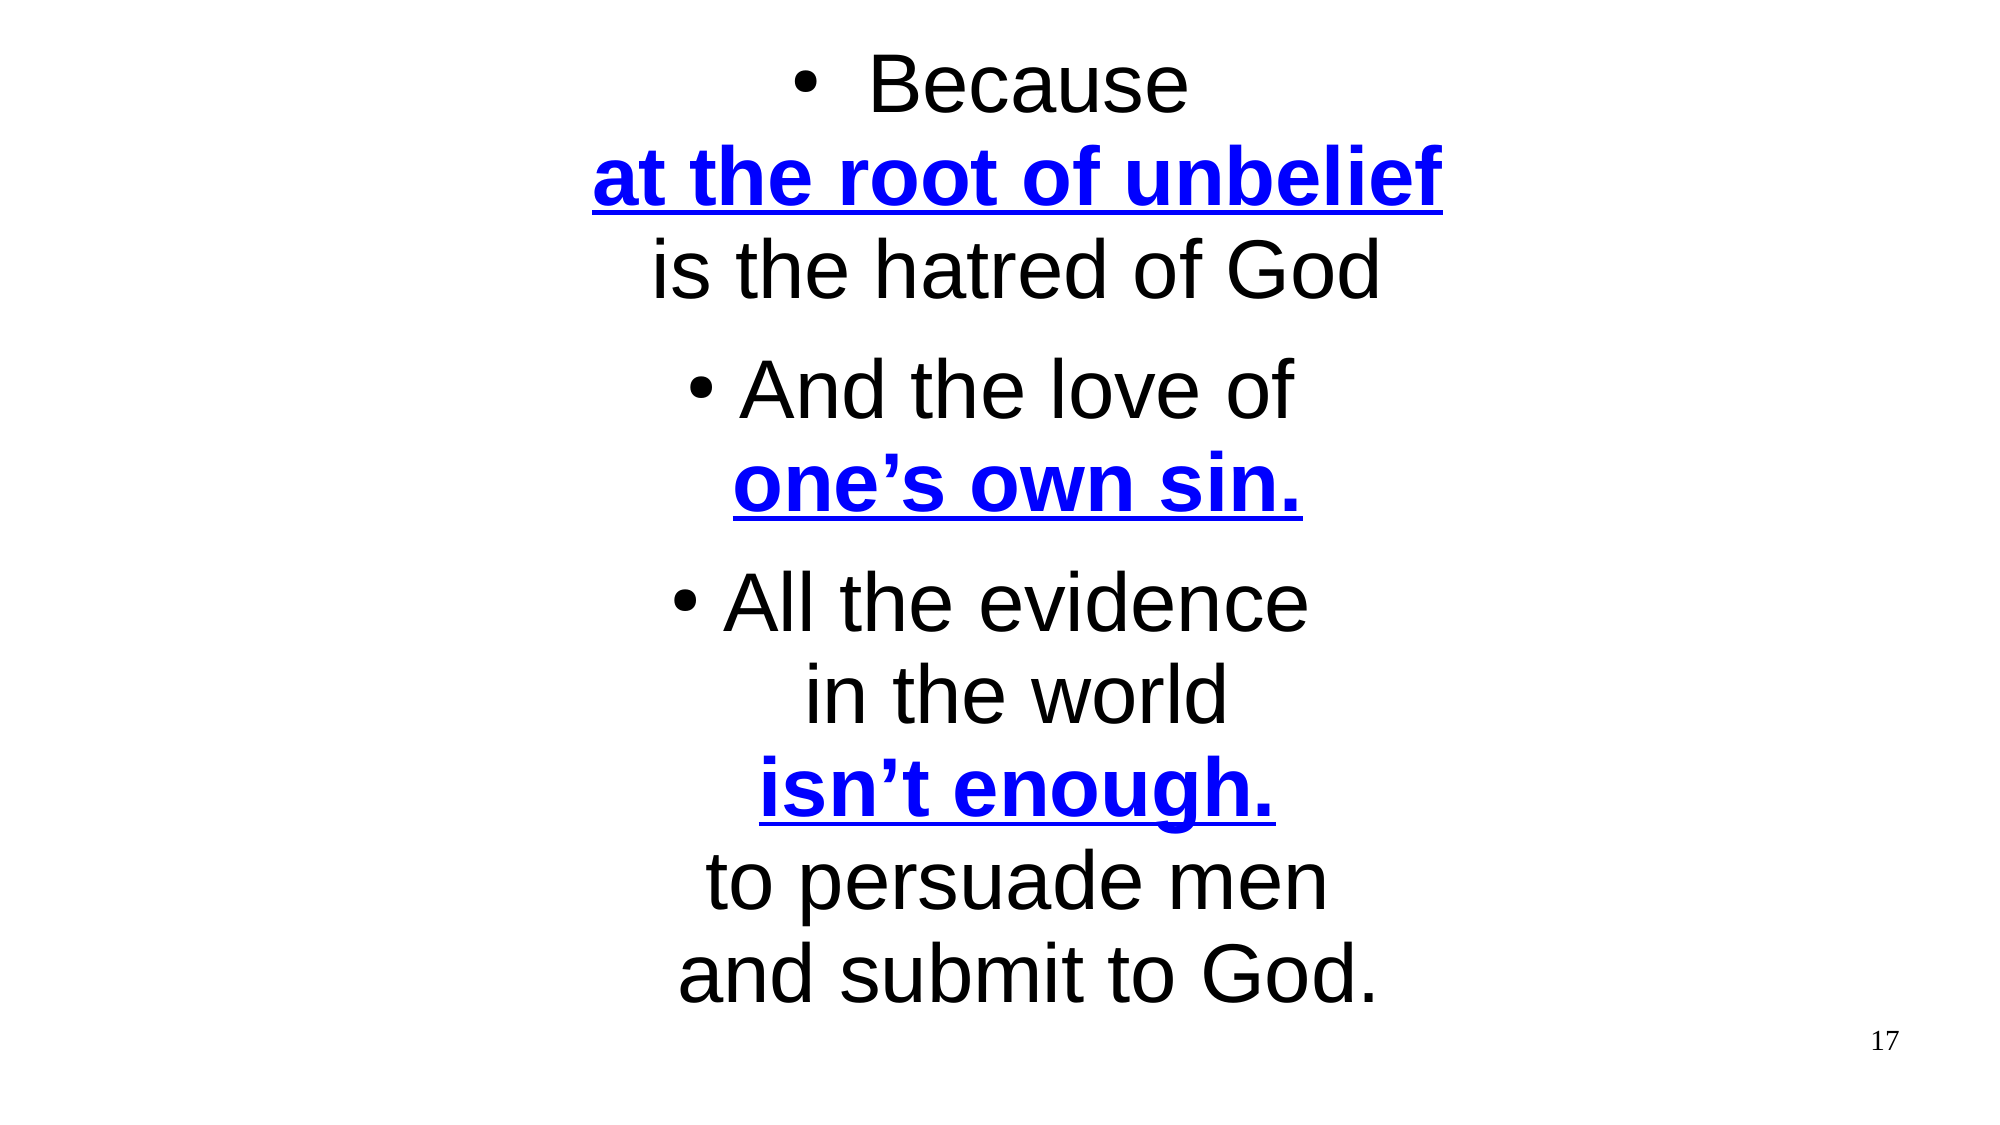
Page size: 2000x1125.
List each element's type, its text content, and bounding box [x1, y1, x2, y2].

list Because at the root of unbelief is the hatred of God And the love of one’s own sin. All the evidence in the world isn’t enough. to persuade men and submit to God. [37, 37, 1951, 1088]
